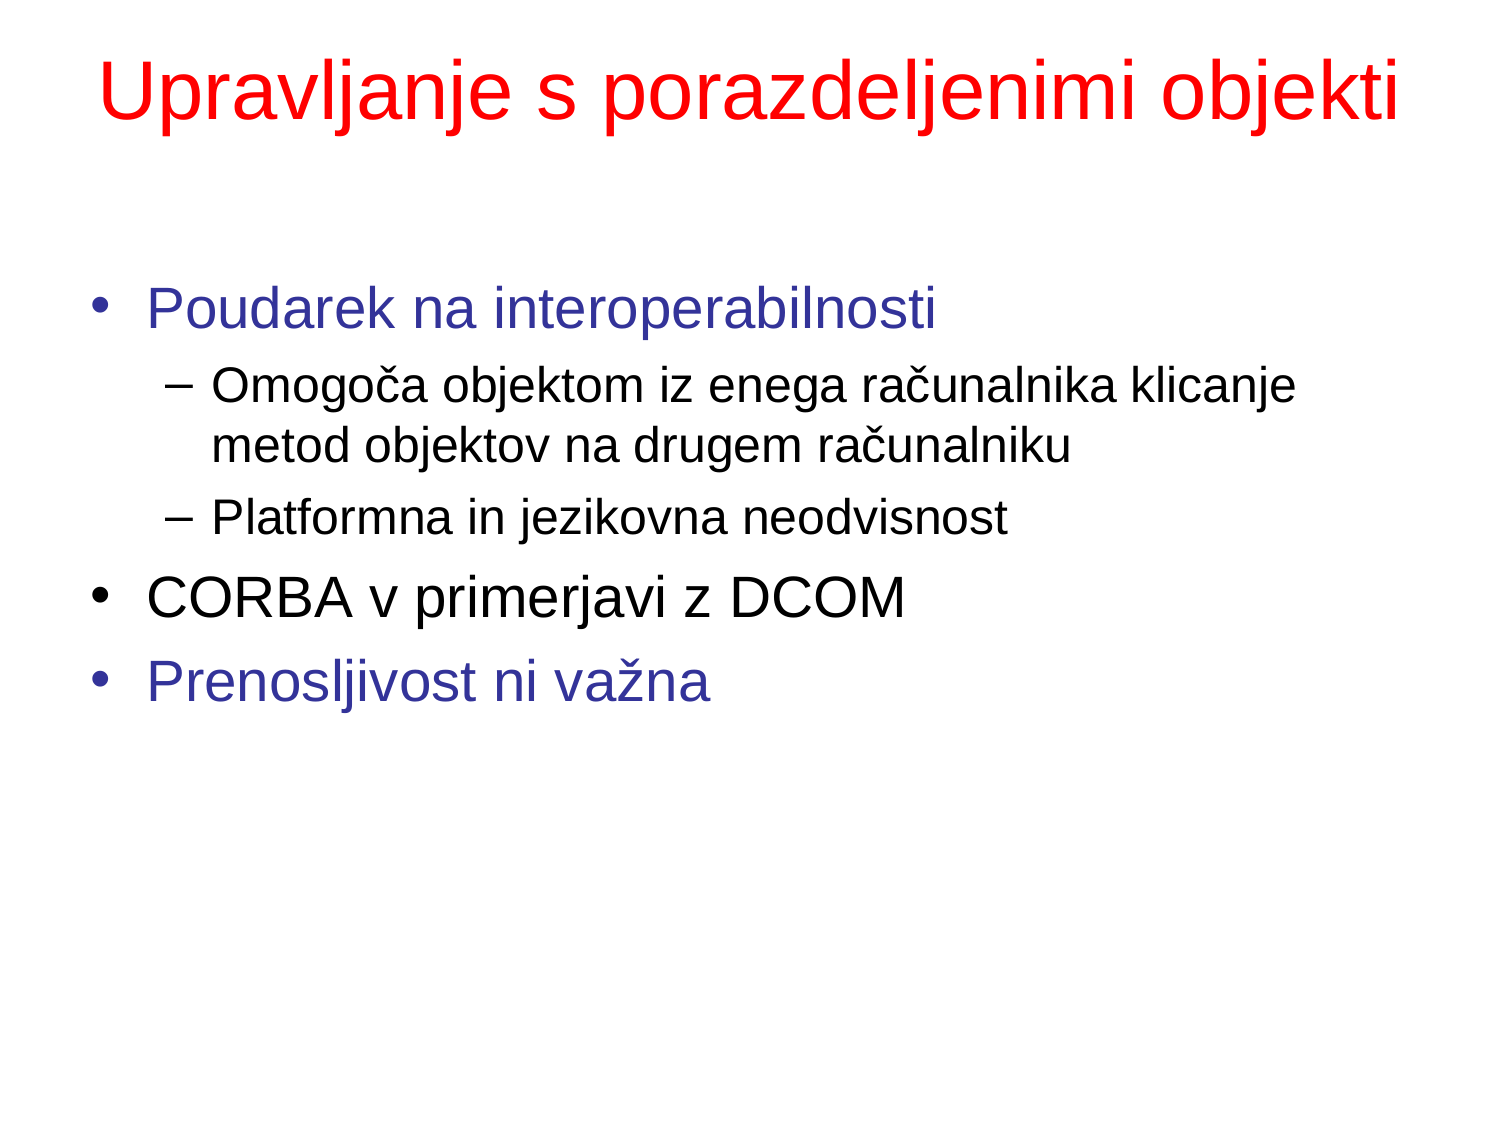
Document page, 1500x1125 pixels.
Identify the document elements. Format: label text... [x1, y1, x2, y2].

list Poudarek na interoperabilnosti Omogoča objektom iz enega računalnika klicanje metod objektov na drugem računalniku Platformna in jezikovna neodvisnost CORBA v primerjavi z DCOM Prenosljivost ni važna [75, 262, 1426, 1006]
title Upravljanje s porazdeljenimi objekti [75, 23, 1426, 149]
